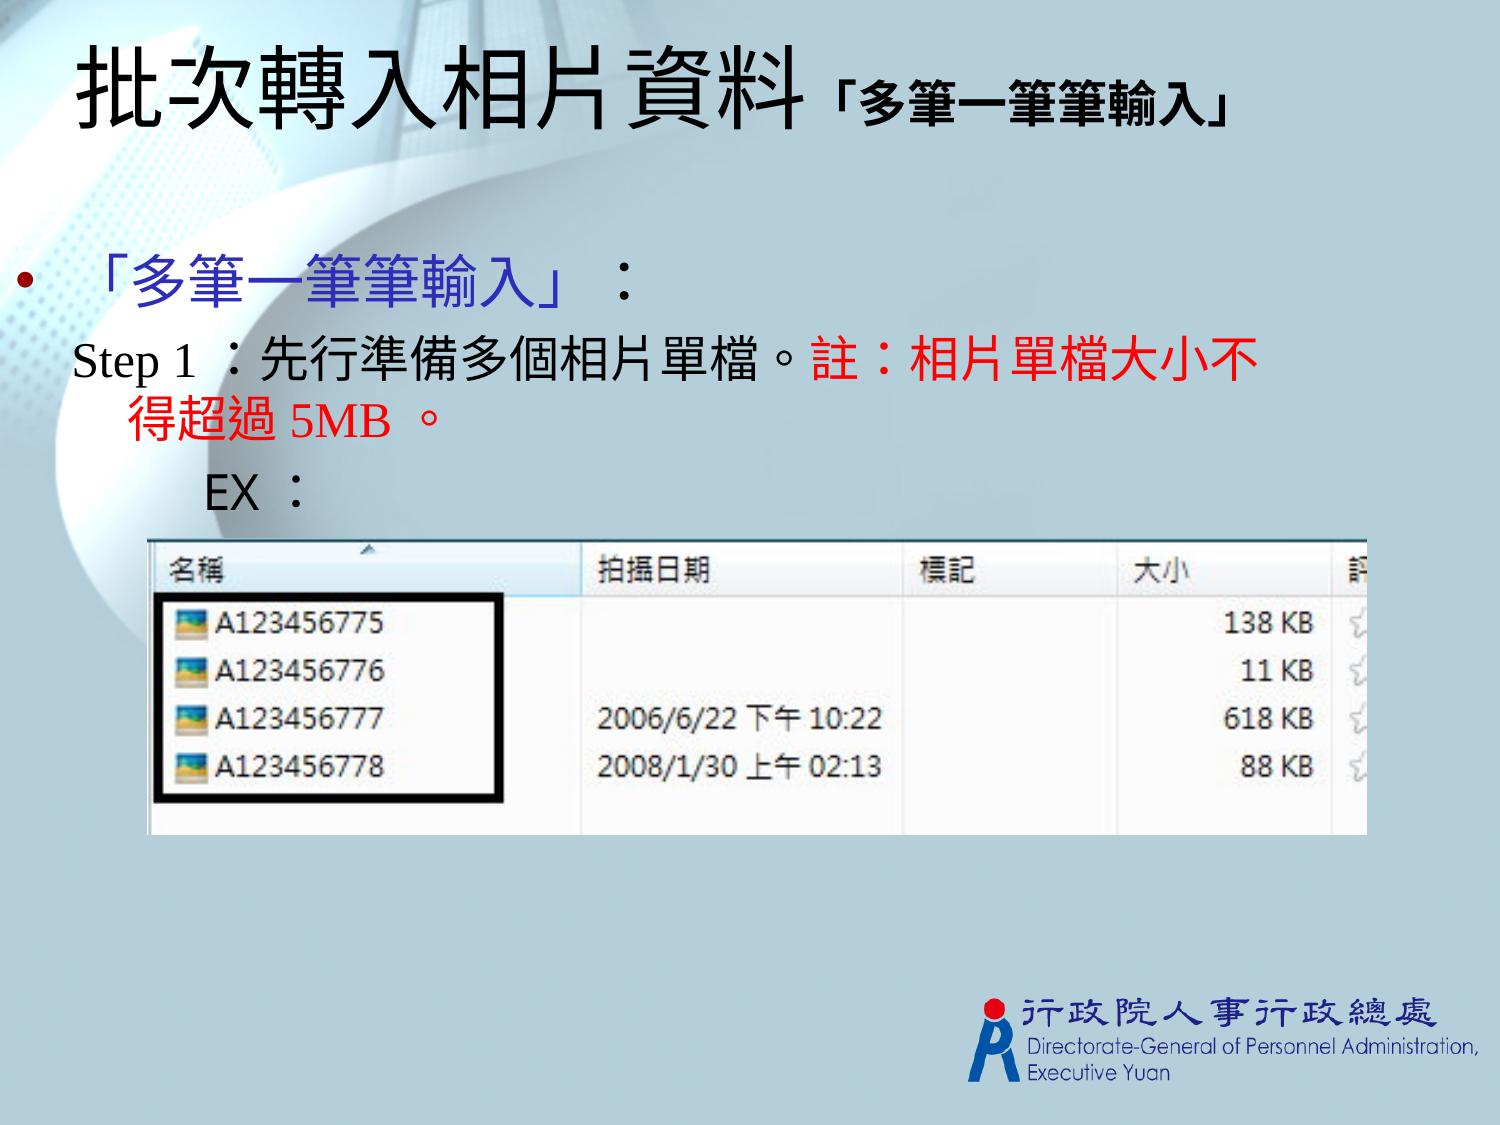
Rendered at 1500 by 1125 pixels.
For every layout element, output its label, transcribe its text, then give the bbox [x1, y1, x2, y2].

text_box 批次轉入相片資料「多筆一筆筆輸入」 [58, 23, 1334, 138]
list 「多筆一筆筆輸入」： Step 1：先行準備多個相片單檔。註：相片單檔大小不得超過5MB。 EX： [0, 237, 1276, 1083]
picture [147, 538, 1367, 835]
